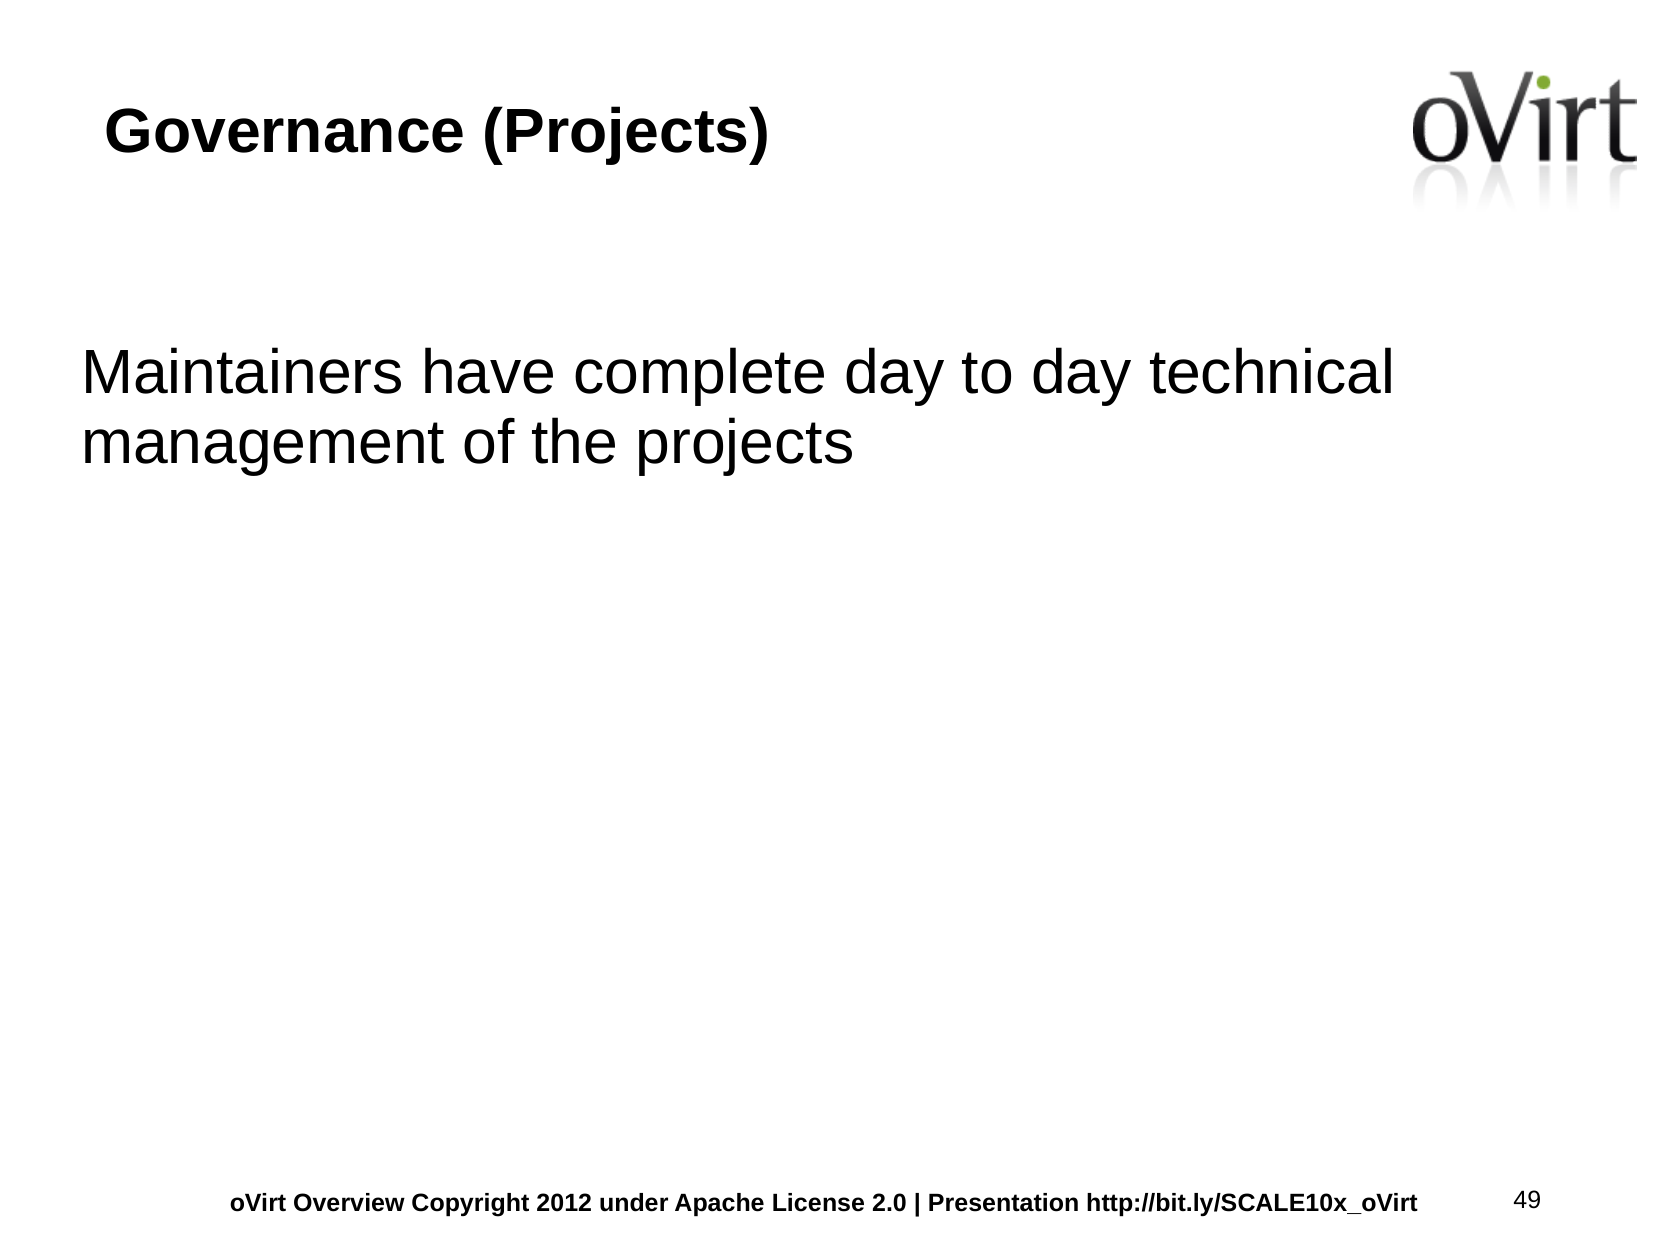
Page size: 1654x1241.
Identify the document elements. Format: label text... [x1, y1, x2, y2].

title Governance (Projects) [82, 37, 1303, 226]
list Maintainers have complete day to day technical management of the projects [81, 337, 1570, 526]
picture [1413, 63, 1637, 212]
